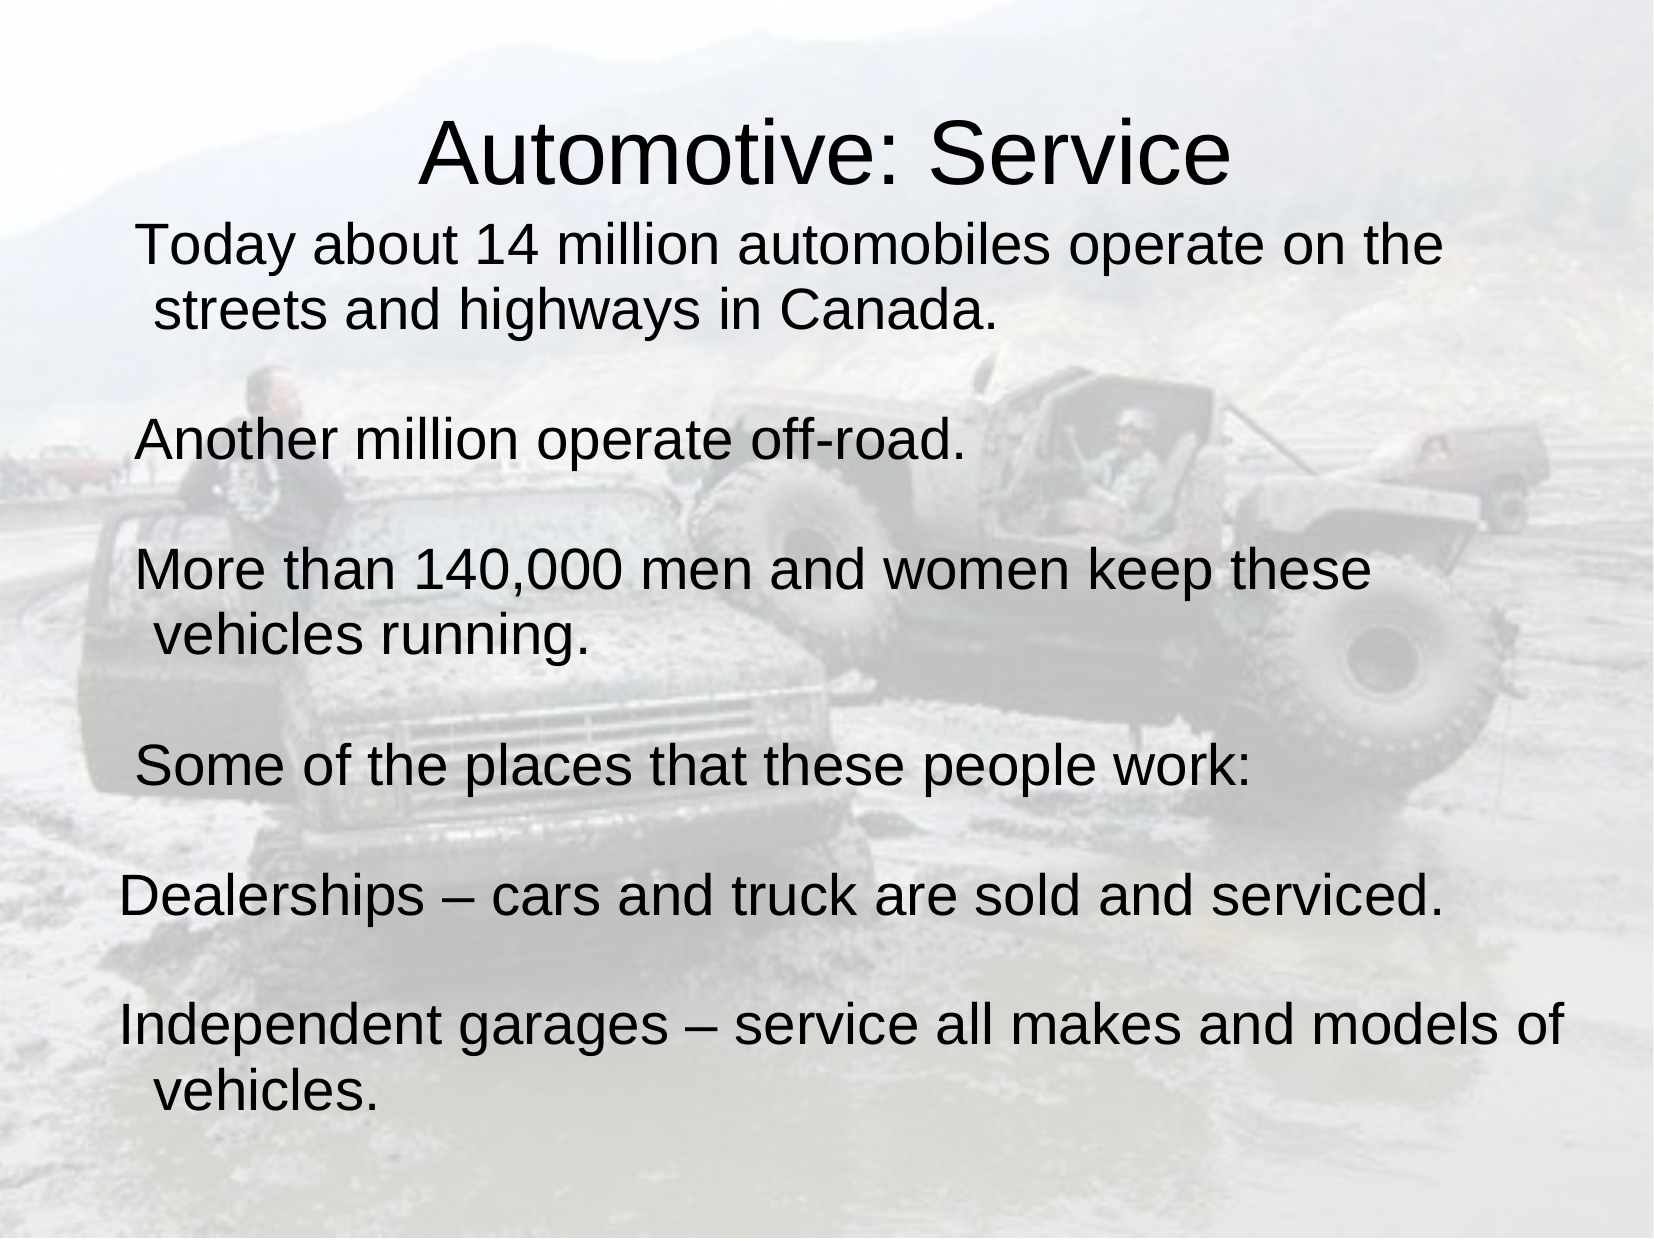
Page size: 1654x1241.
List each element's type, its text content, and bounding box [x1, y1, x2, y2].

subtitle Today about 14 million automobiles operate on the streets and highways in Canada. Another million operate off-road. More than 140,000 men and women keep these vehicles running. Some of the places that these people work: Dealerships – cars and truck are sold and serviced. Independent garages – service all makes and models of vehicles. [82, 211, 1571, 1188]
title Automotive: Service [82, 49, 1571, 211]
picture [0, 0, 1654, 1238]
